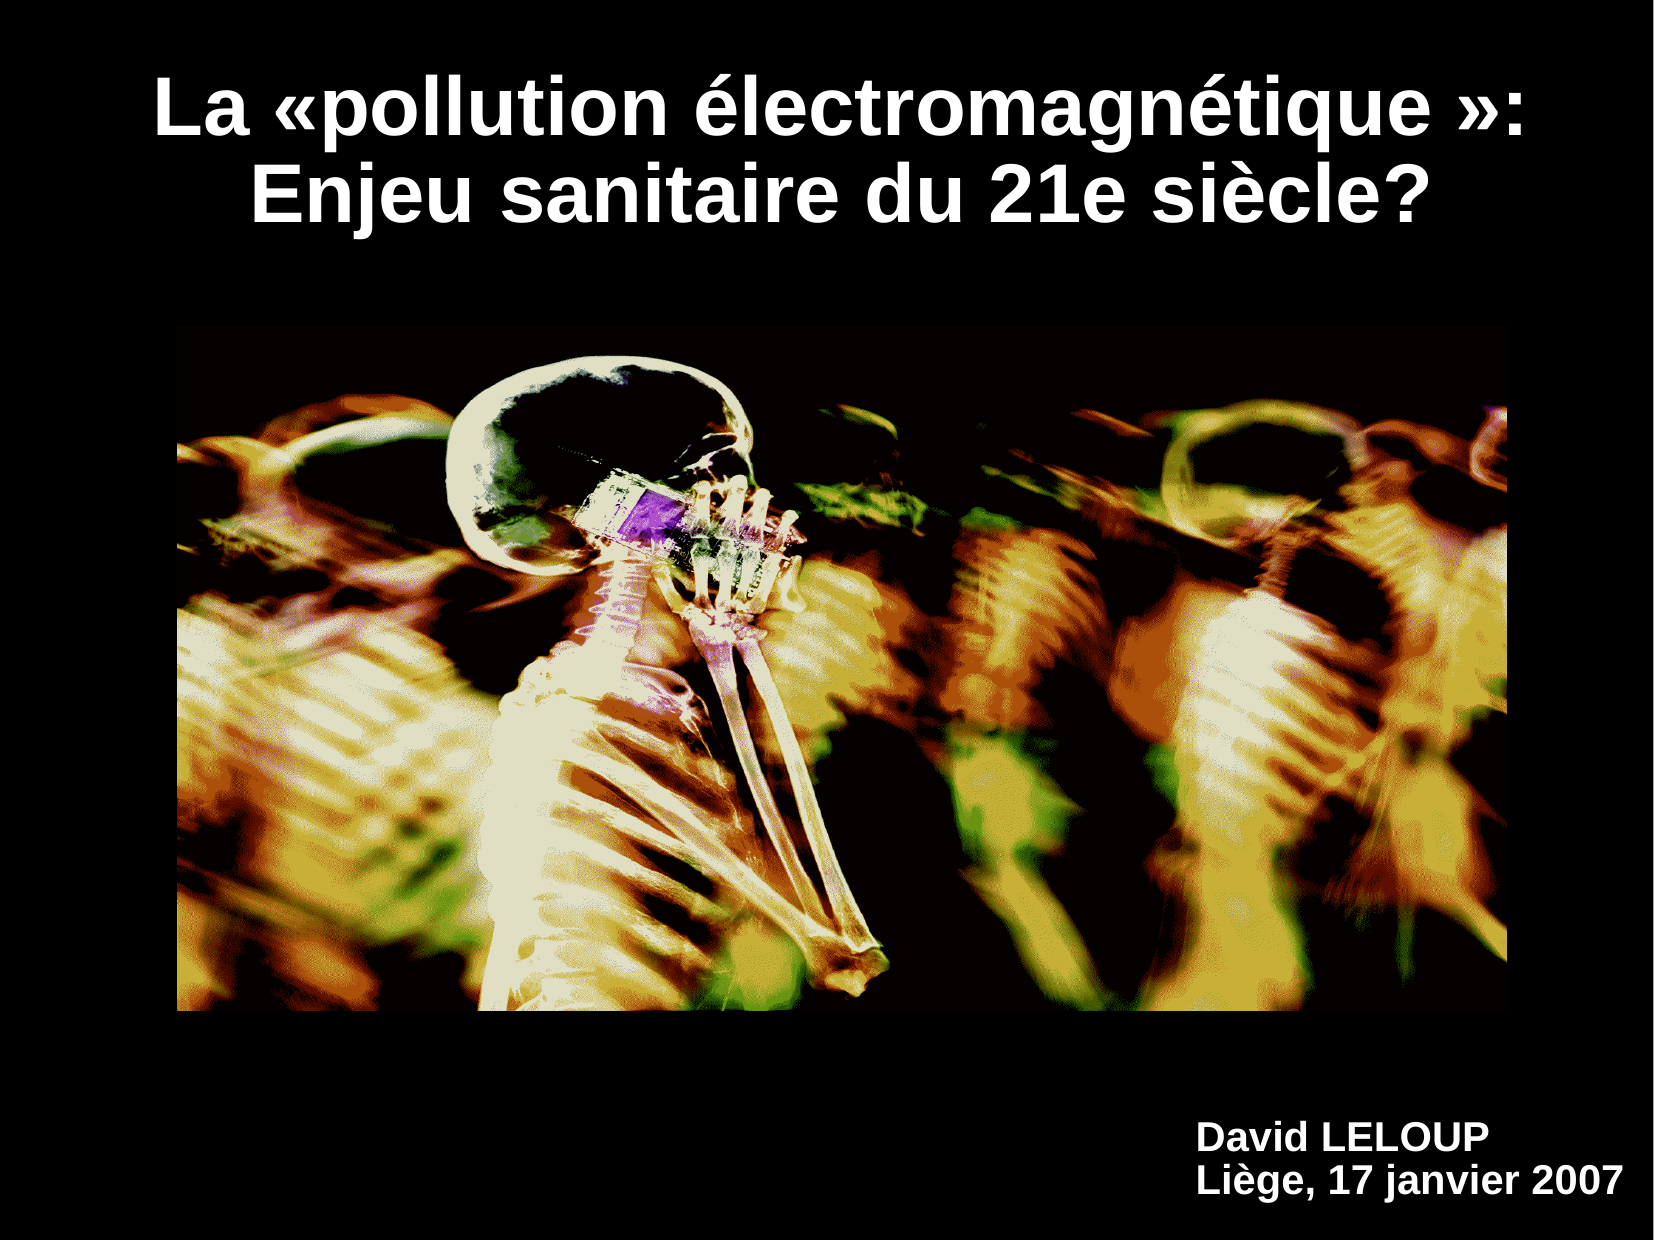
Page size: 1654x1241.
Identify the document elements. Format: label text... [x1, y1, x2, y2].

picture [177, 324, 1507, 1011]
text_box La «pollution électromagnétique »: Enjeu sanitaire du 21e siècle? [59, 59, 1625, 247]
text_box David LELOUP Liège, 17 janvier 2007 [1180, 1109, 1654, 1211]
